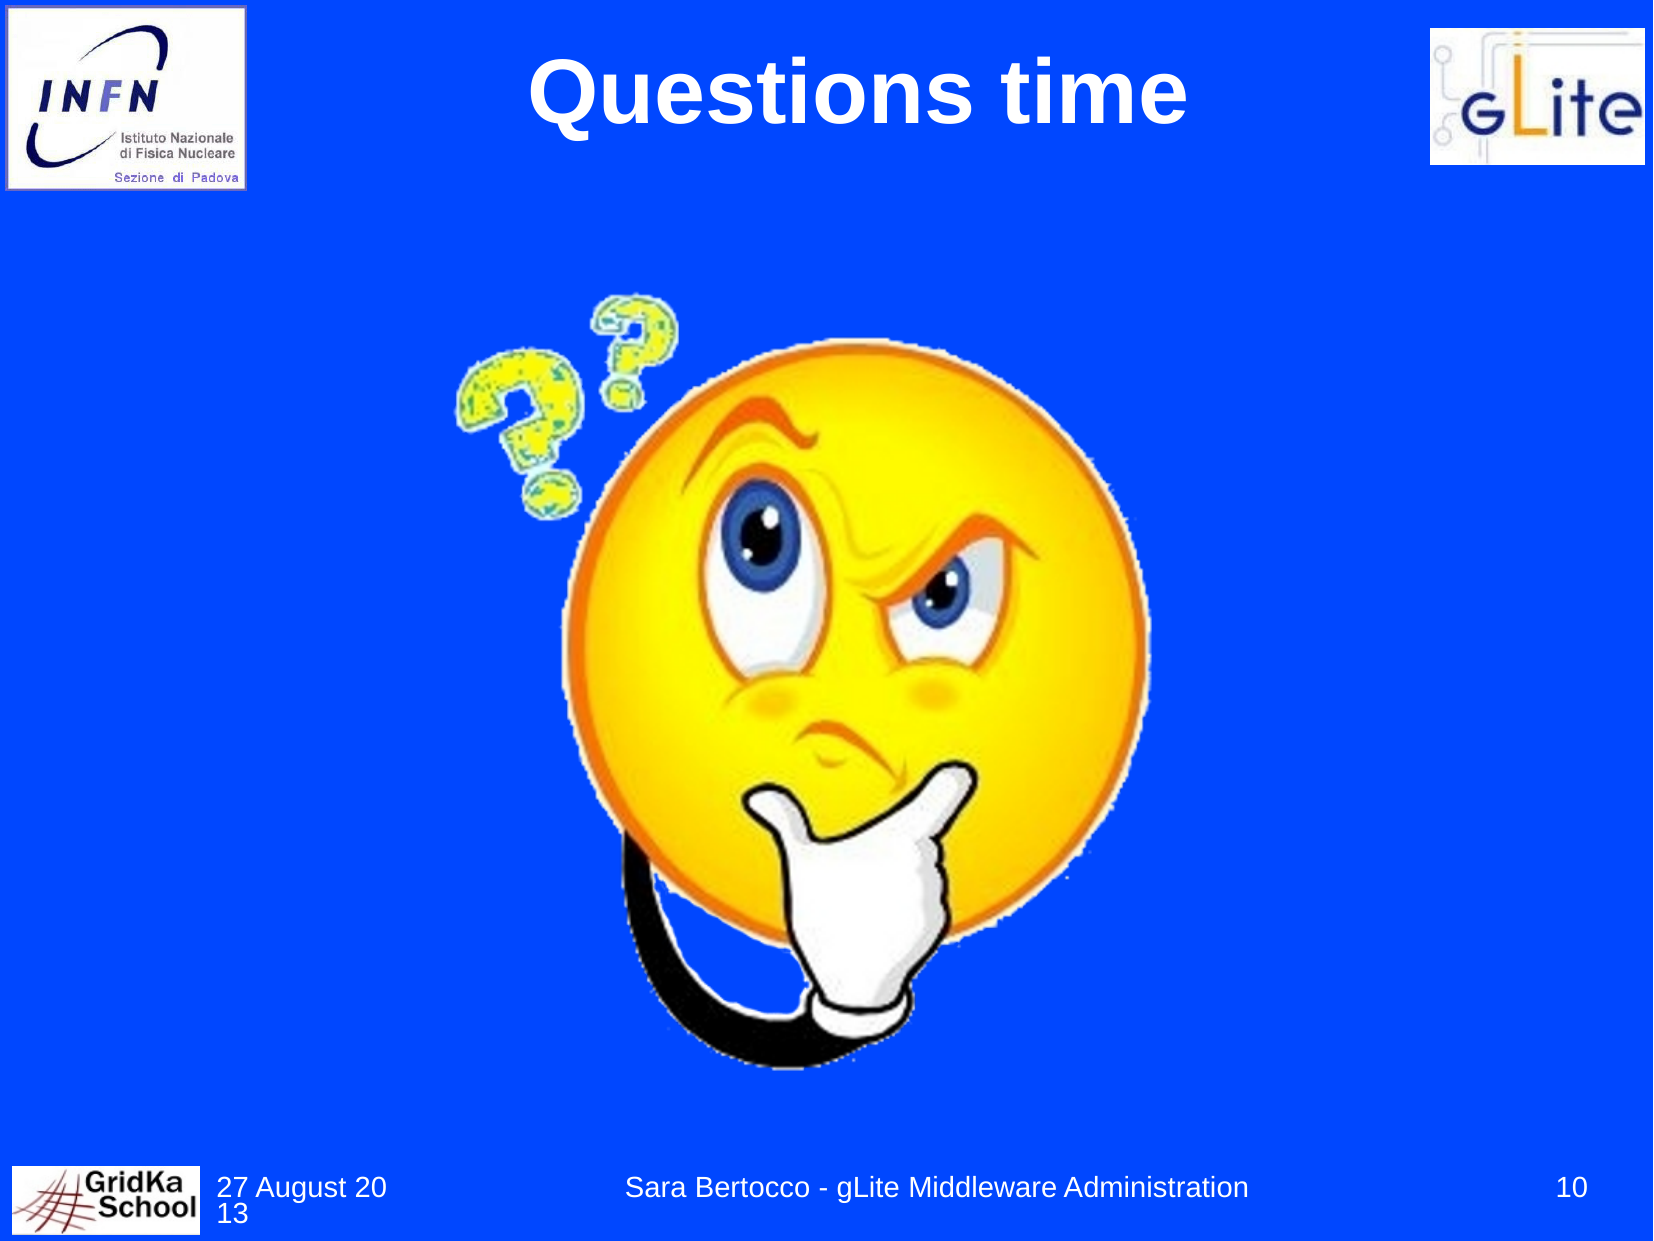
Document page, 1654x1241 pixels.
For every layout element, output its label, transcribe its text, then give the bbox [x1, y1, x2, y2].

picture [434, 267, 1177, 1096]
title Questions time [257, 13, 1428, 171]
picture [1430, 28, 1645, 165]
picture [12, 1166, 200, 1235]
picture [5, 5, 247, 191]
